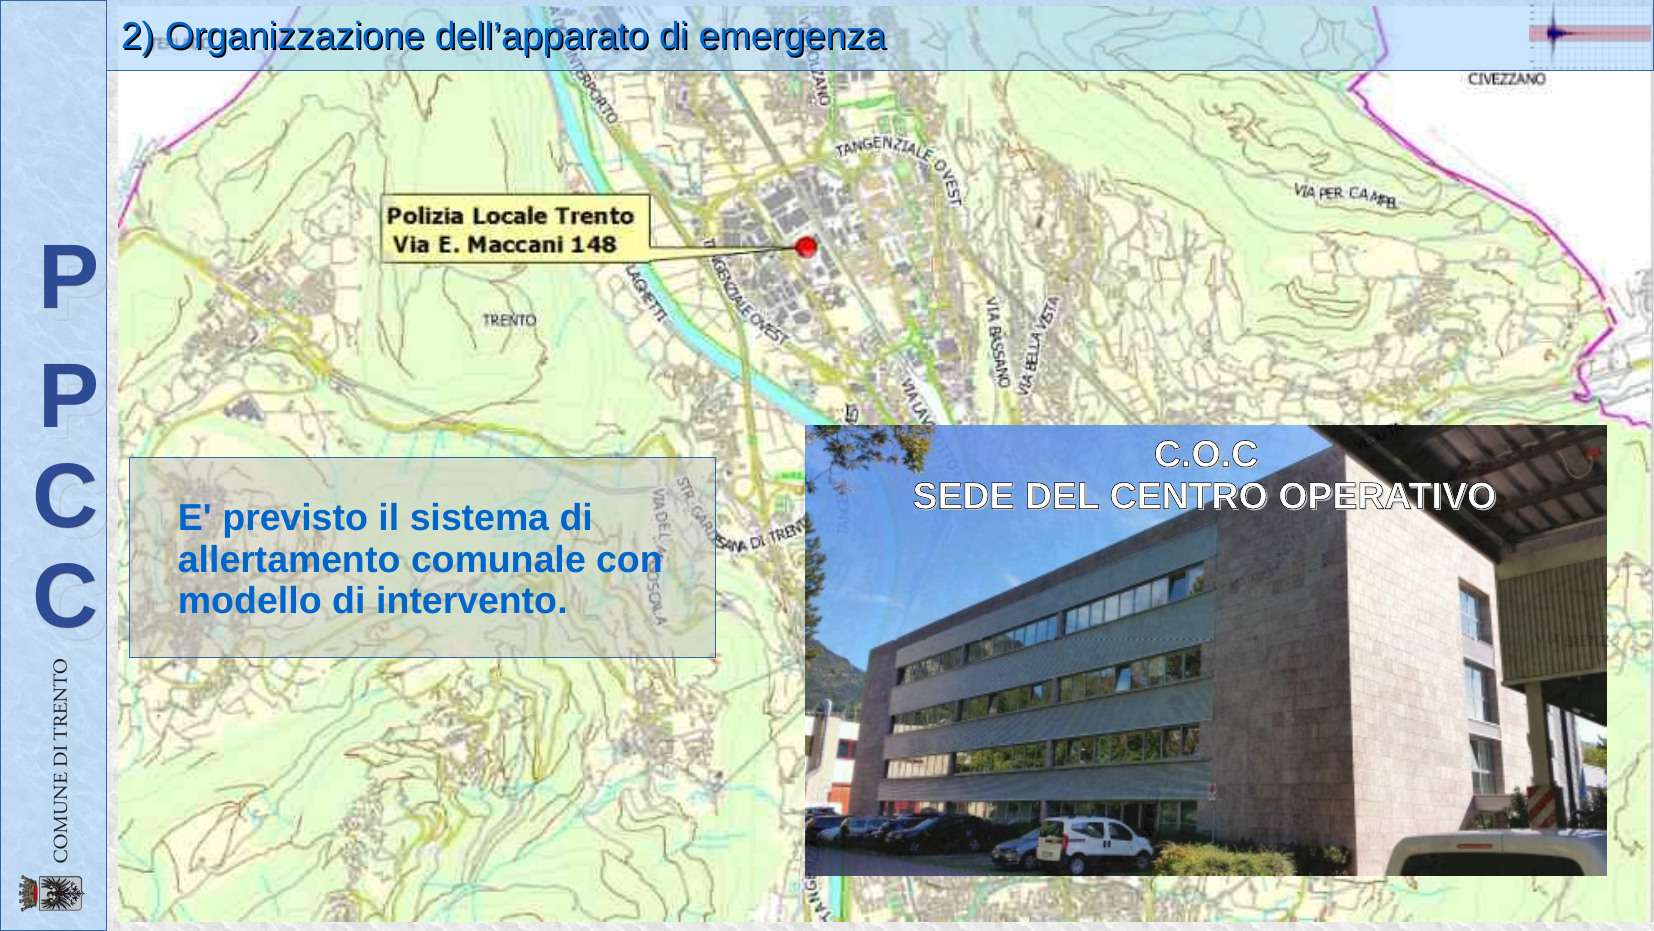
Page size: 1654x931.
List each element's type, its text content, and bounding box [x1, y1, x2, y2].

picture [19, 660, 85, 912]
picture [107, 0, 1654, 931]
text_box 2) Organizzazione dell’apparato di emergenza [106, 0, 1529, 71]
text_box C.O.C SEDE DEL CENTRO OPERATIVO [897, 425, 1512, 524]
text_box E' previsto il sistema di allertamento comunale con modello di intervento. [163, 488, 713, 634]
text_box [129, 457, 716, 658]
